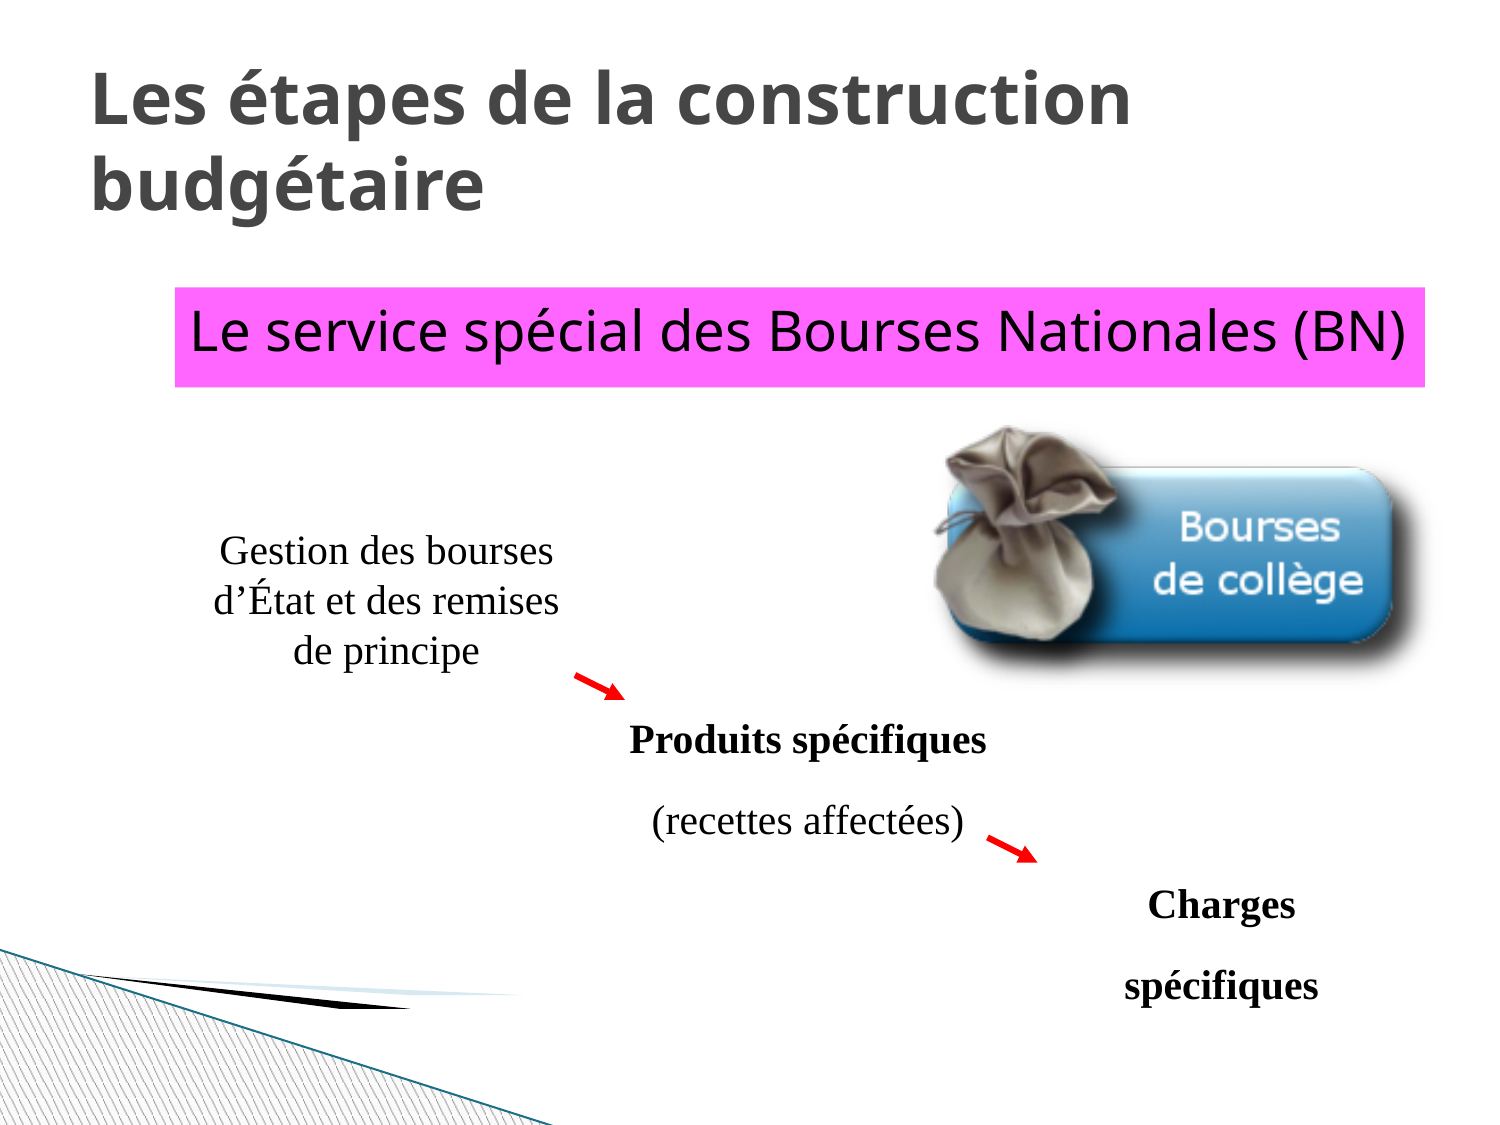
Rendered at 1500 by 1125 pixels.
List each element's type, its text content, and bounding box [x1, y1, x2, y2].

picture [914, 410, 1442, 718]
picture [0, 952, 543, 1125]
list Le service spécial des Bourses Nationales (BN) [174, 287, 1425, 388]
text_box Gestion des bourses d’État et des remises de principe [194, 515, 579, 681]
text_box Produits spécifiques (recettes affectées) [608, 704, 1009, 851]
title Les étapes de la construction budgétaire [75, 45, 1425, 233]
text_box Charges spécifiques [1021, 869, 1422, 1016]
